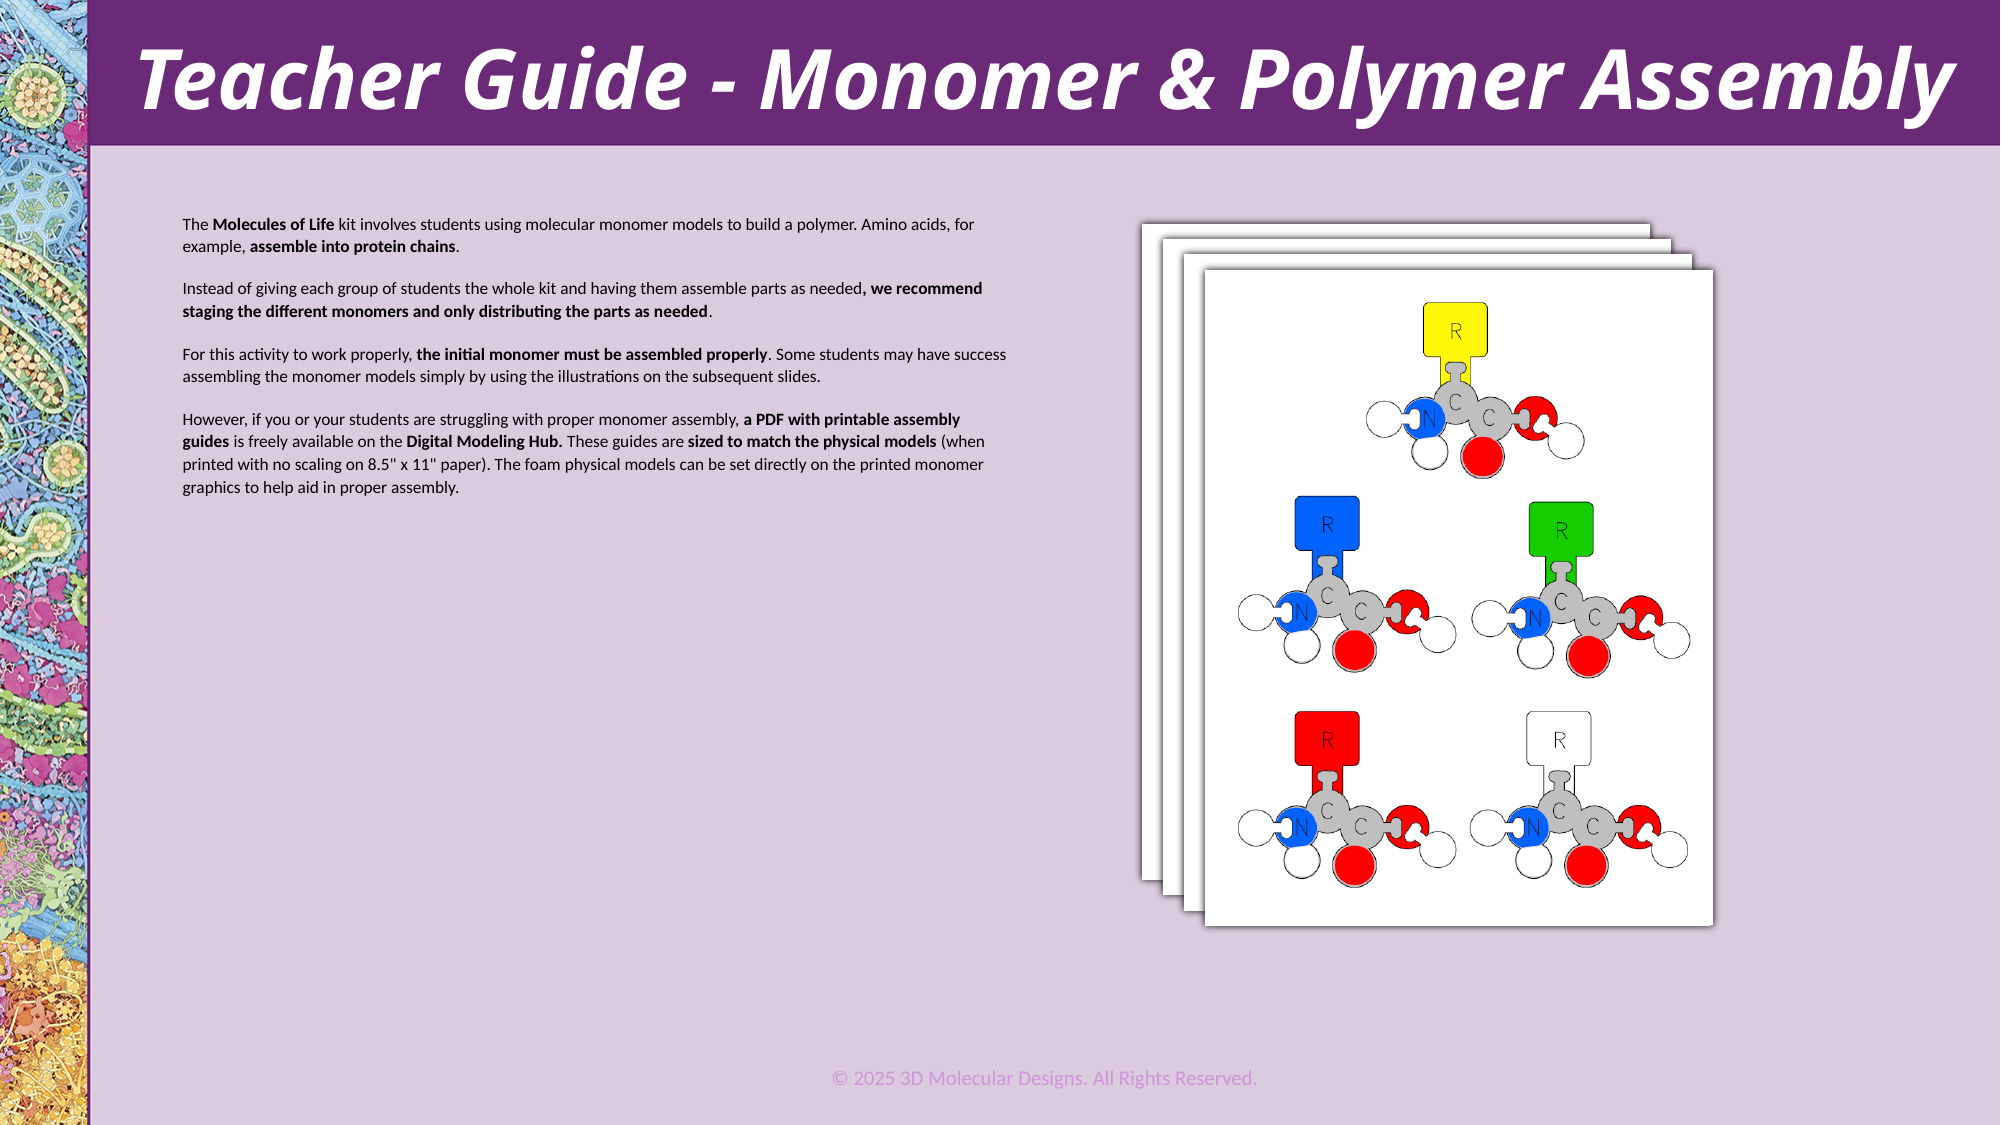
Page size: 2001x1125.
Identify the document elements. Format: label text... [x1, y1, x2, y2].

picture [1121, 203, 1742, 958]
list The Molecules of Life kit involves students using molecular monomer models to build a polymer. Amino acids, for example, assemble into protein chains. Instead of giving each group of students the whole kit and having them assemble parts as needed, we recommend staging the different monomers and only distributing the parts as needed. For this activity to work properly, the initial monomer must be assembled properly. Some students may have success assembling the monomer models simply by using the illustrations on the subsequent slides. However, if you or your students are struggling with proper monomer assembly, a PDF with printable assembly guides is freely available on the Digital Modeling Hub. These guides are sized to match the physical models (when printed with no scaling on 8.5" x 11" paper). The foam physical models can be set directly on the printed monomer graphics to help aid in proper assembly. [153, 203, 1026, 1019]
title Teacher Guide - Monomer & Polymer Assembly [116, 29, 1973, 126]
